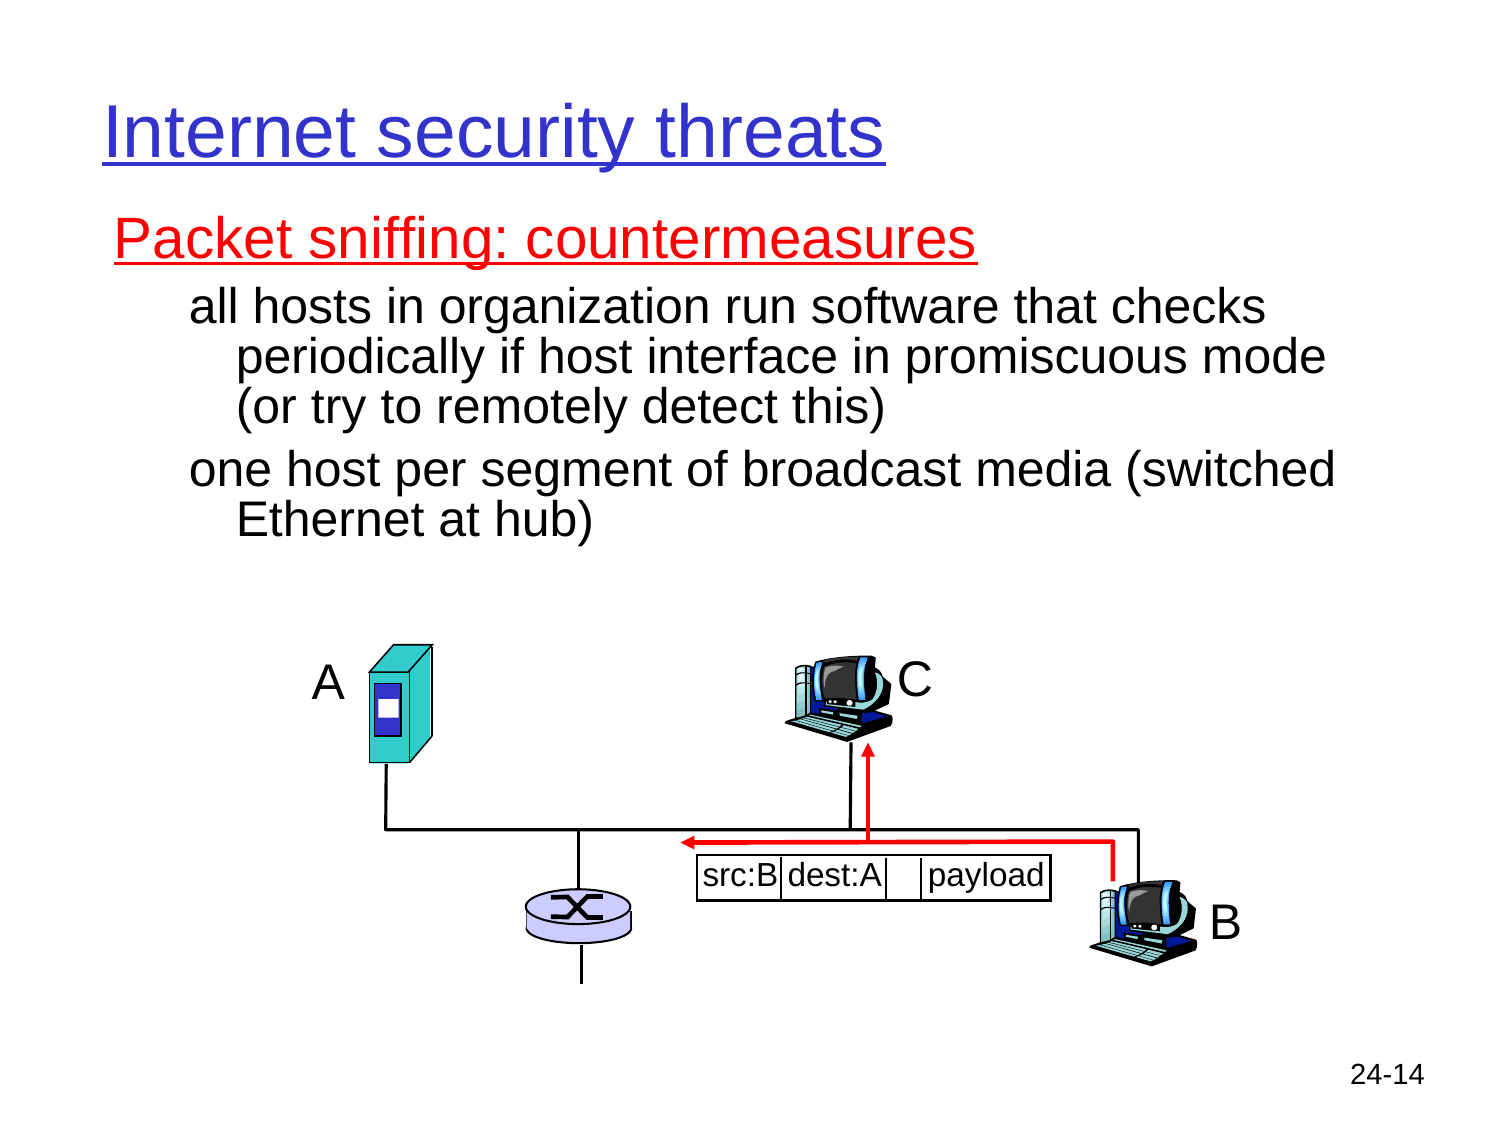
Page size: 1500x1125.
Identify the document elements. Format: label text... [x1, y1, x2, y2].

list Packet sniffing: countermeasures all hosts in organization run software that checks periodically if host interface in promiscuous mode (or try to remotely detect this) one host per segment of broadcast media (switched Ethernet at hub) [99, 204, 1375, 561]
text_box [525, 889, 632, 944]
text_box src:B dest:A payload [685, 848, 1063, 902]
text_box B [1194, 887, 1258, 959]
text_box [369, 644, 433, 764]
title Internet security threats [87, 37, 1363, 225]
picture [784, 654, 895, 742]
text_box A [296, 647, 360, 719]
picture [1089, 879, 1199, 967]
text_box C [881, 643, 948, 715]
